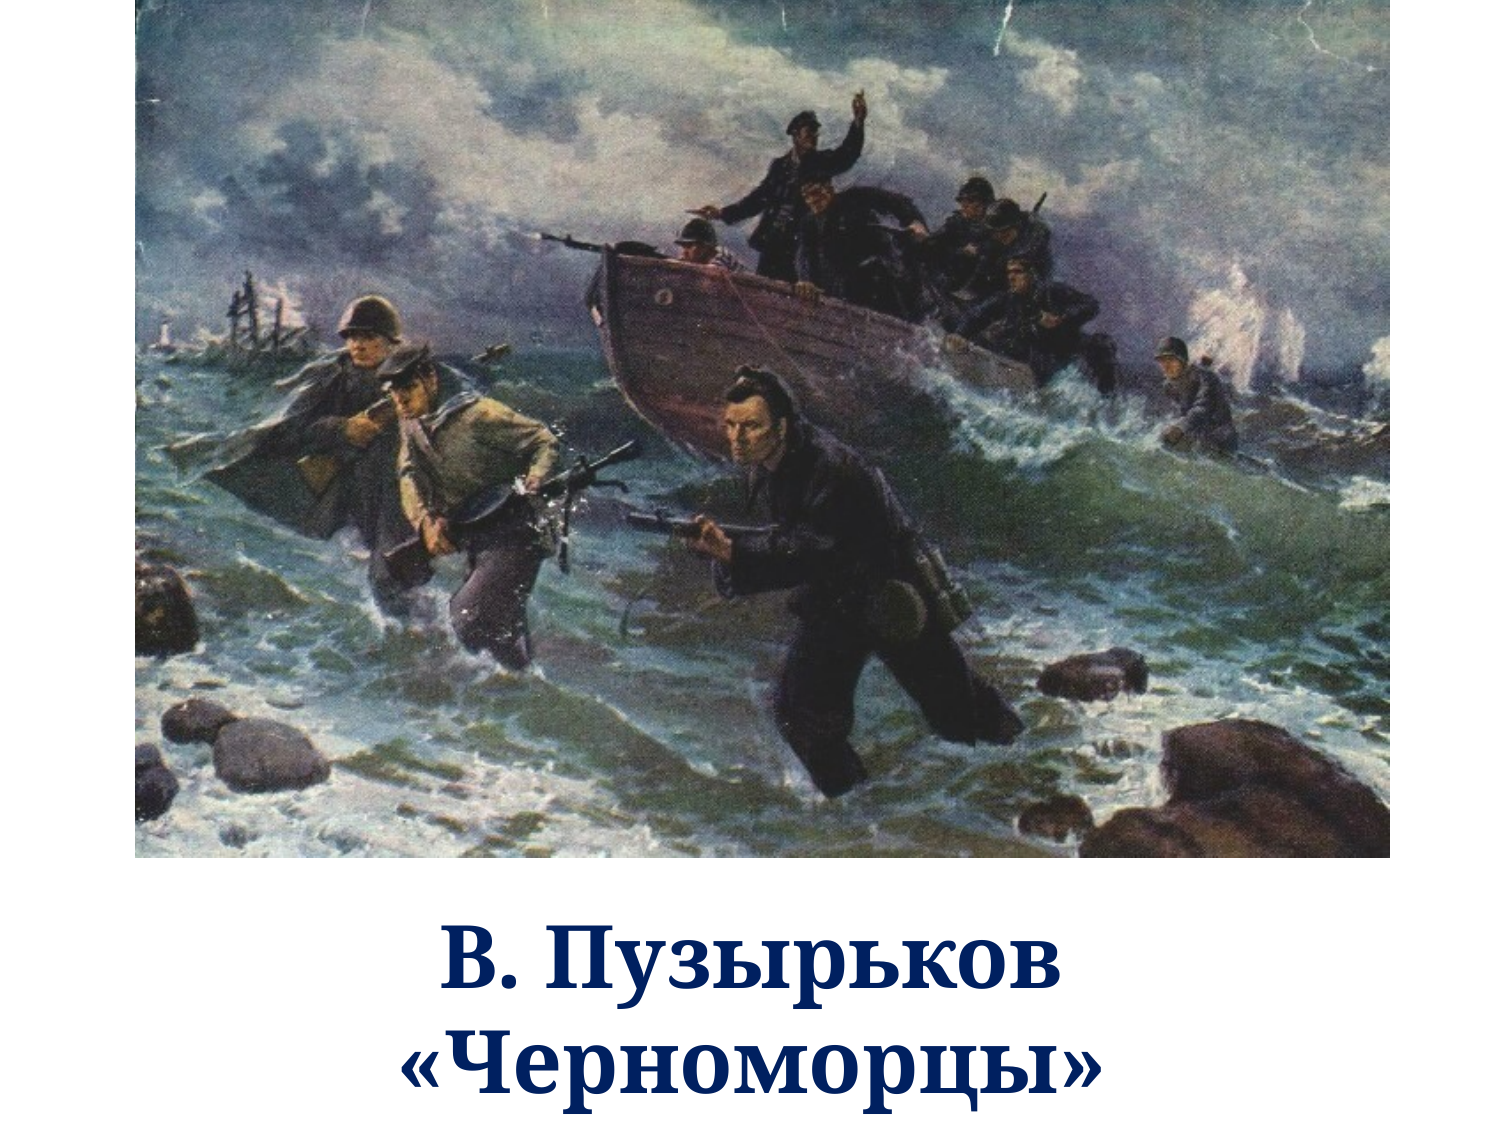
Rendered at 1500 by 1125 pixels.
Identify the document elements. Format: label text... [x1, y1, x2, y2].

picture [135, 0, 1390, 858]
title В. Пузырьков «Черноморцы» [76, 893, 1427, 1081]
